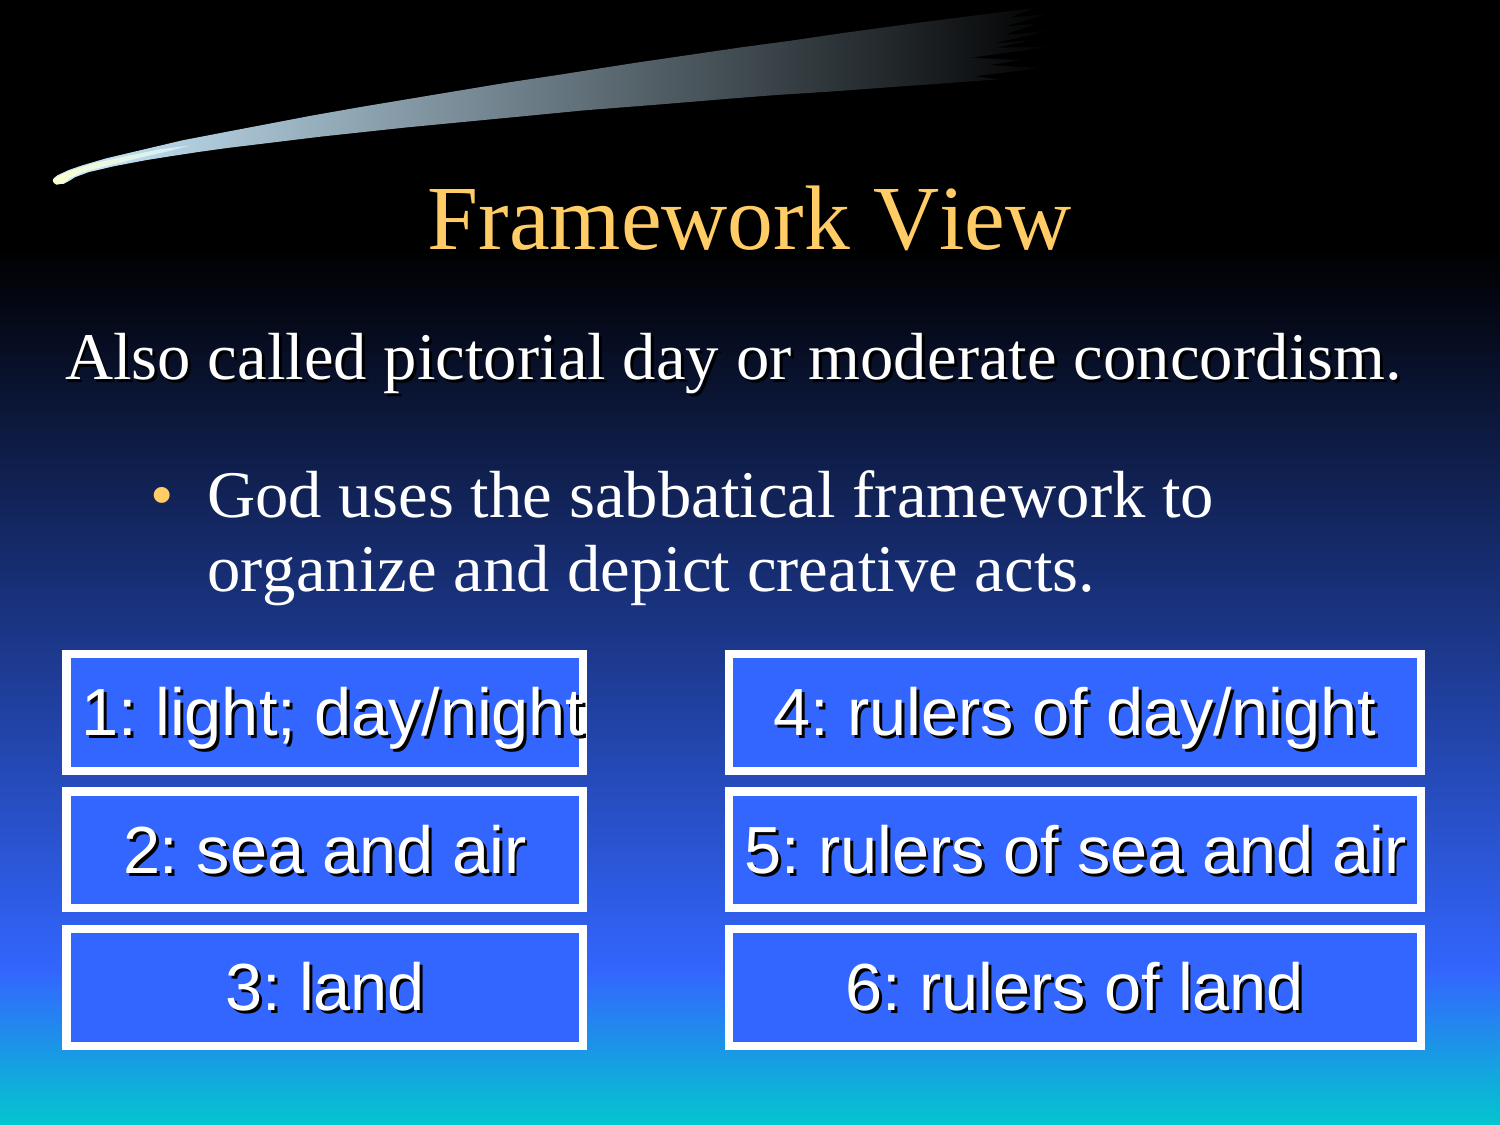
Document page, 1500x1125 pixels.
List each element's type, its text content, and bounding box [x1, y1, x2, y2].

text_box 2: sea and air [66, 791, 584, 909]
text_box 6: rulers of land [729, 929, 1421, 1046]
text_box Also called pictorial day or moderate concordism. [49, 312, 1438, 402]
text_box 4: rulers of day/night [729, 654, 1421, 771]
text_box 3: land [66, 929, 584, 1046]
text_box 1: light; day/night [66, 654, 584, 771]
title Framework View [112, 124, 1388, 312]
list God uses the sabbatical framework to organize and depict creative acts. [135, 449, 1376, 700]
text_box 5: rulers of sea and air [729, 791, 1421, 909]
